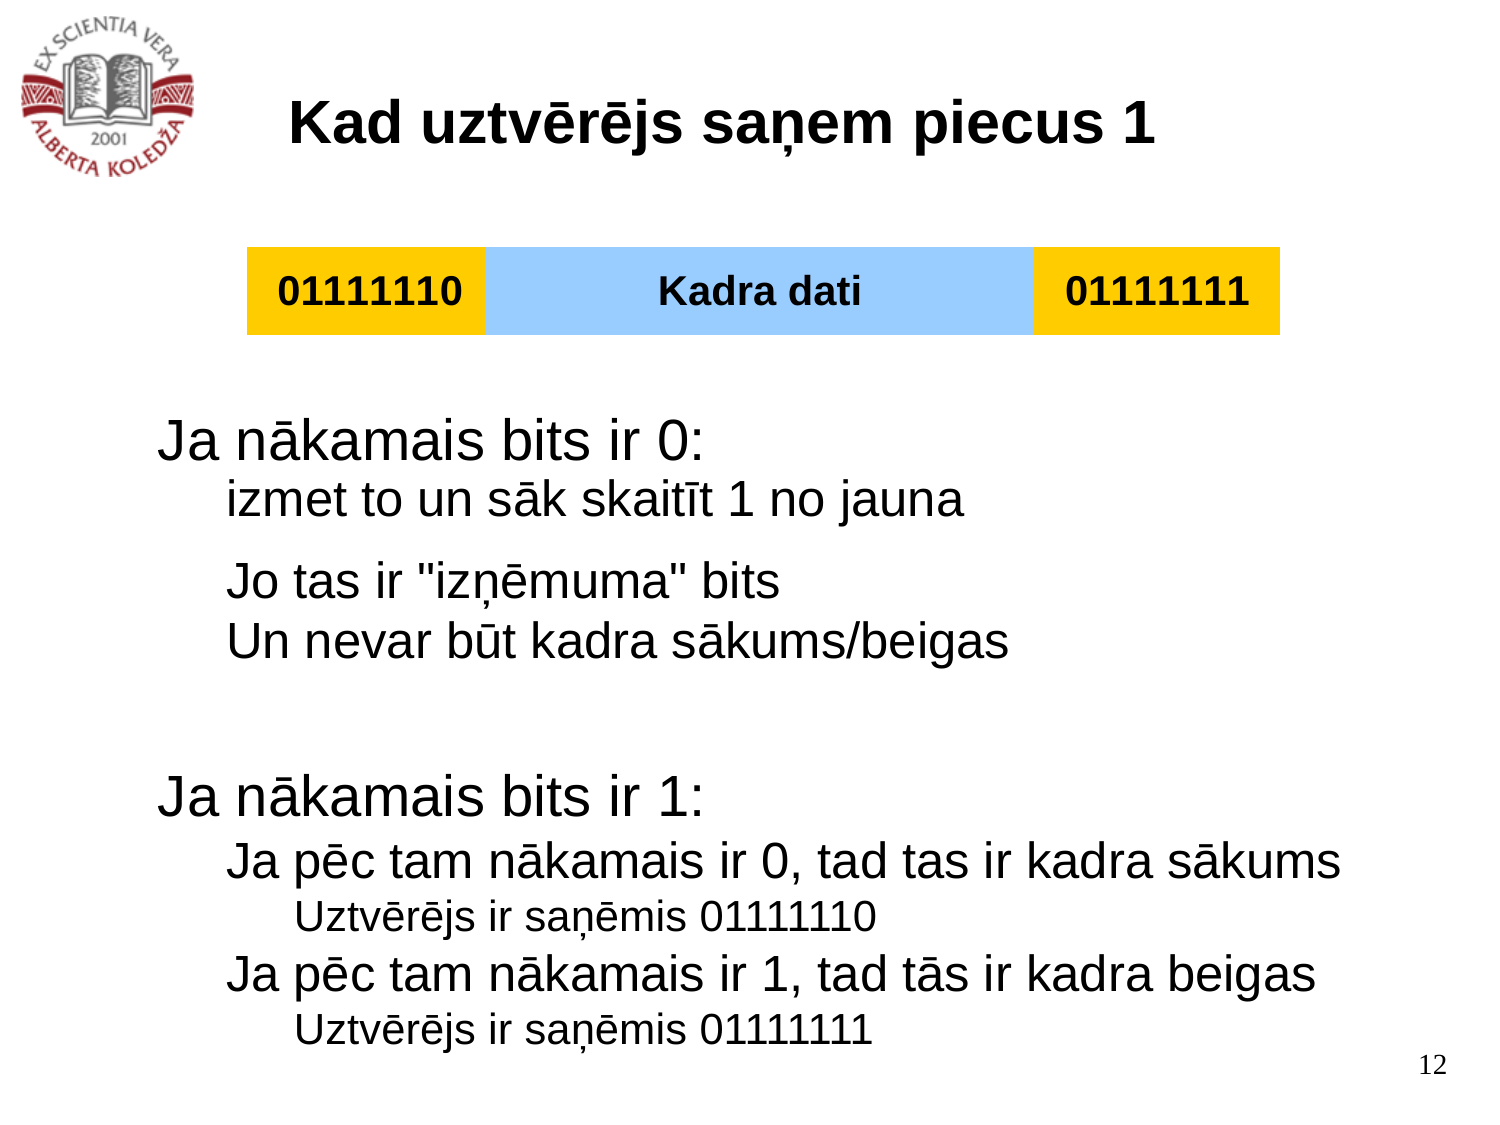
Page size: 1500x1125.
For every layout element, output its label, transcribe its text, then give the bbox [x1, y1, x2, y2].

text_box [249, 249, 1277, 332]
text_box Kadra dati [643, 256, 878, 322]
text_box <skaitlis> [1312, 1067, 1463, 1101]
title Kad uztvērējs saņem piecus 1 [50, 62, 1374, 175]
text_box 01111111 [1050, 256, 1266, 322]
list Ja nākamais bits ir 0: izmet to un sāk skaitīt 1 no jauna Jo tas ir "izņēmuma" bits Un nevar būt kadra sākums/beigas Ja nākamais bits ir 1: Ja pēc tam nākamais ir 0, tad tas ir kadra sākums Uztvērējs ir saņēmis 01111110 Ja pēc tam nākamais ir 1, tad tās ir kadra beigas Uztvērējs ir saņēmis 01111111 [74, 199, 1463, 1067]
picture [21, 16, 194, 177]
text_box 01111110 [262, 256, 479, 322]
